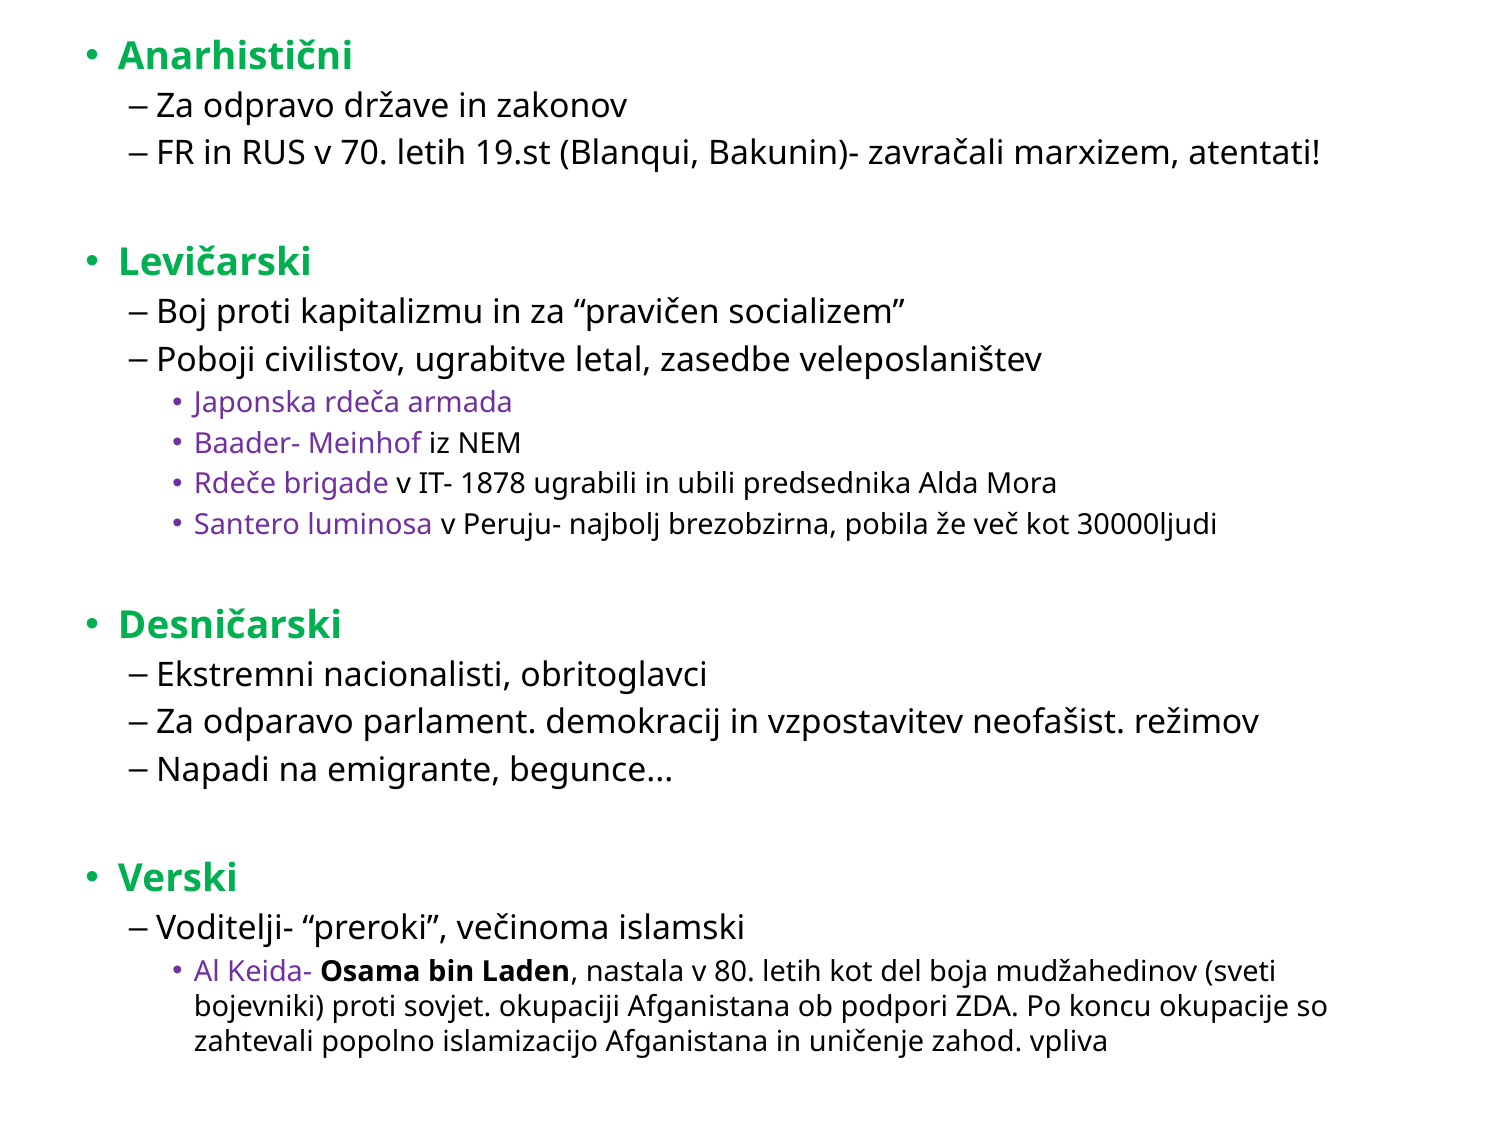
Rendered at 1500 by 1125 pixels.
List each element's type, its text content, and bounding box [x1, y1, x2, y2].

list Anarhistični Za odpravo države in zakonov FR in RUS v 70. letih 19.st (Blanqui, Bakunin)- zavračali marxizem, atentati! Levičarski Boj proti kapitalizmu in za “pravičen socializem” Poboji civilistov, ugrabitve letal, zasedbe veleposlaništev Japonska rdeča armada Baader- Meinhof iz NEM Rdeče brigade v IT- 1878 ugrabili in ubili predsednika Alda Mora Santero luminosa v Peruju- najbolj brezobzirna, pobila že več kot 30000ljudi Desničarski Ekstremni nacionalisti, obritoglavci Za odparavo parlament. demokracij in vzpostavitev neofašist. režimov Napadi na emigrante, begunce... Verski Voditelji- “preroki”, večinoma islamski Al Keida- Osama bin Laden, nastala v 80. letih kot del boja mudžahedinov (sveti bojevniki) proti sovjet. okupaciji Afganistana ob podpori ZDA. Po koncu okupacije so zahtevali popolno islamizacijo Afganistana in uničenje zahod. vpliva [70, 23, 1421, 1067]
